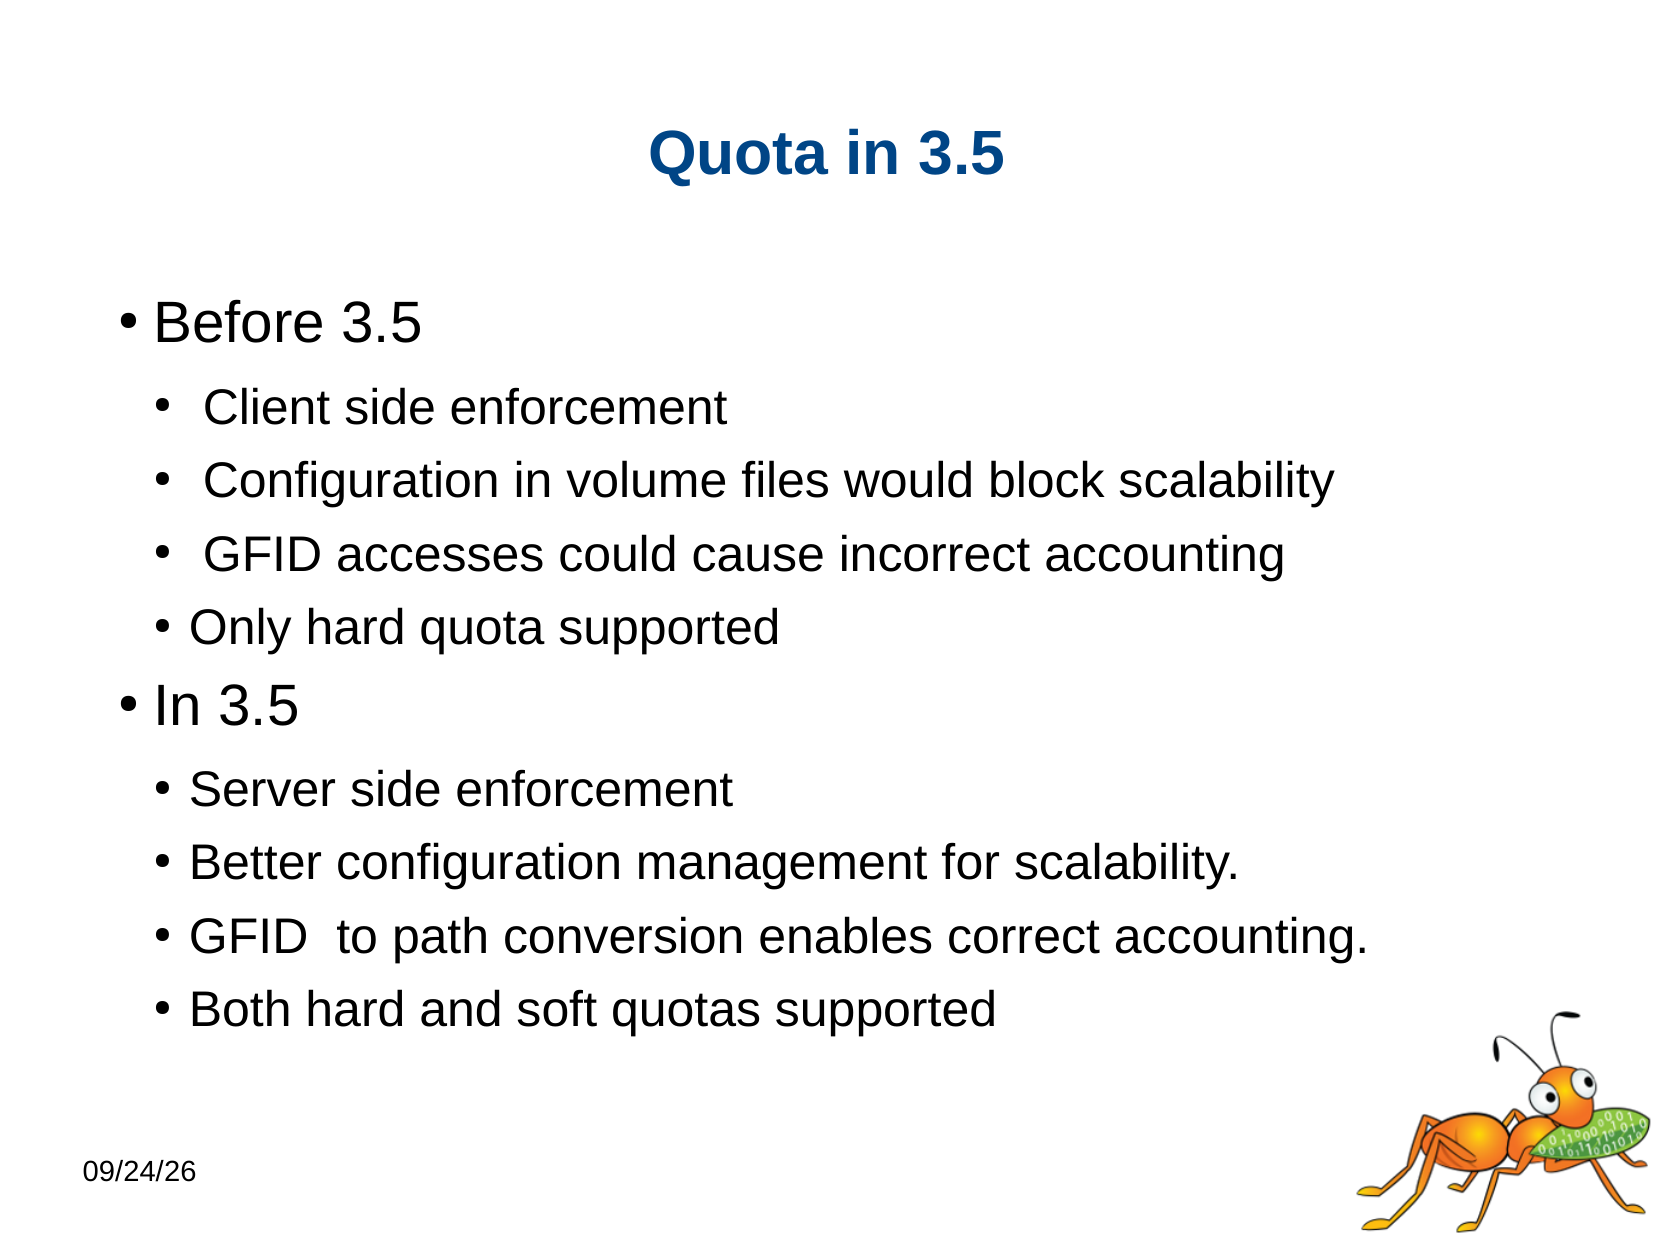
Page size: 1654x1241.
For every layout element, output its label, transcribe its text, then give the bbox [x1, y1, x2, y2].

list Before 3.5 Client side enforcement Configuration in volume files would block scalability GFID accesses could cause incorrect accounting Only hard quota supported In 3.5 Server side enforcement Better configuration management for scalability. GFID to path conversion enables correct accounting. Both hard and soft quotas supported [82, 290, 1571, 1010]
title Quota in 3.5 [82, 49, 1571, 257]
picture [1353, 1009, 1654, 1235]
